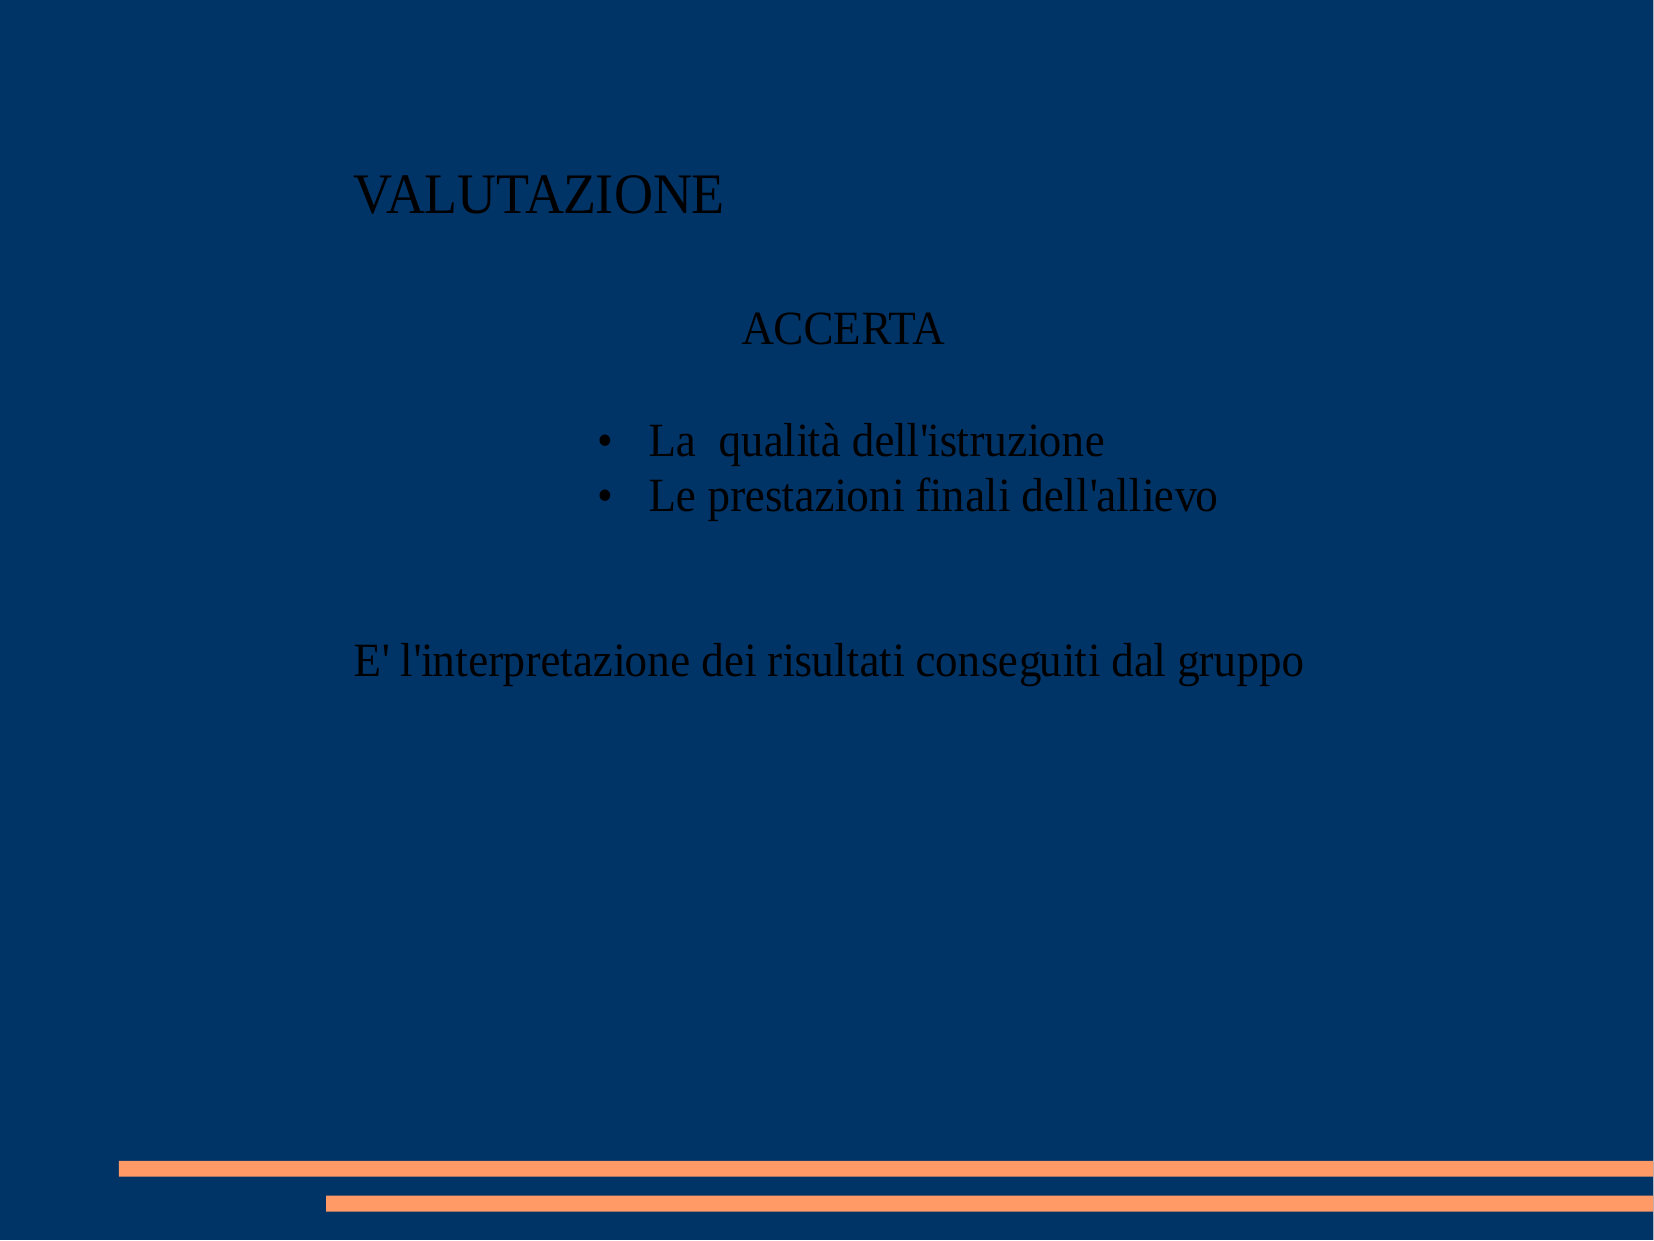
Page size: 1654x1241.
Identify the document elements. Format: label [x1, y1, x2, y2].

chart [224, 24, 1312, 697]
